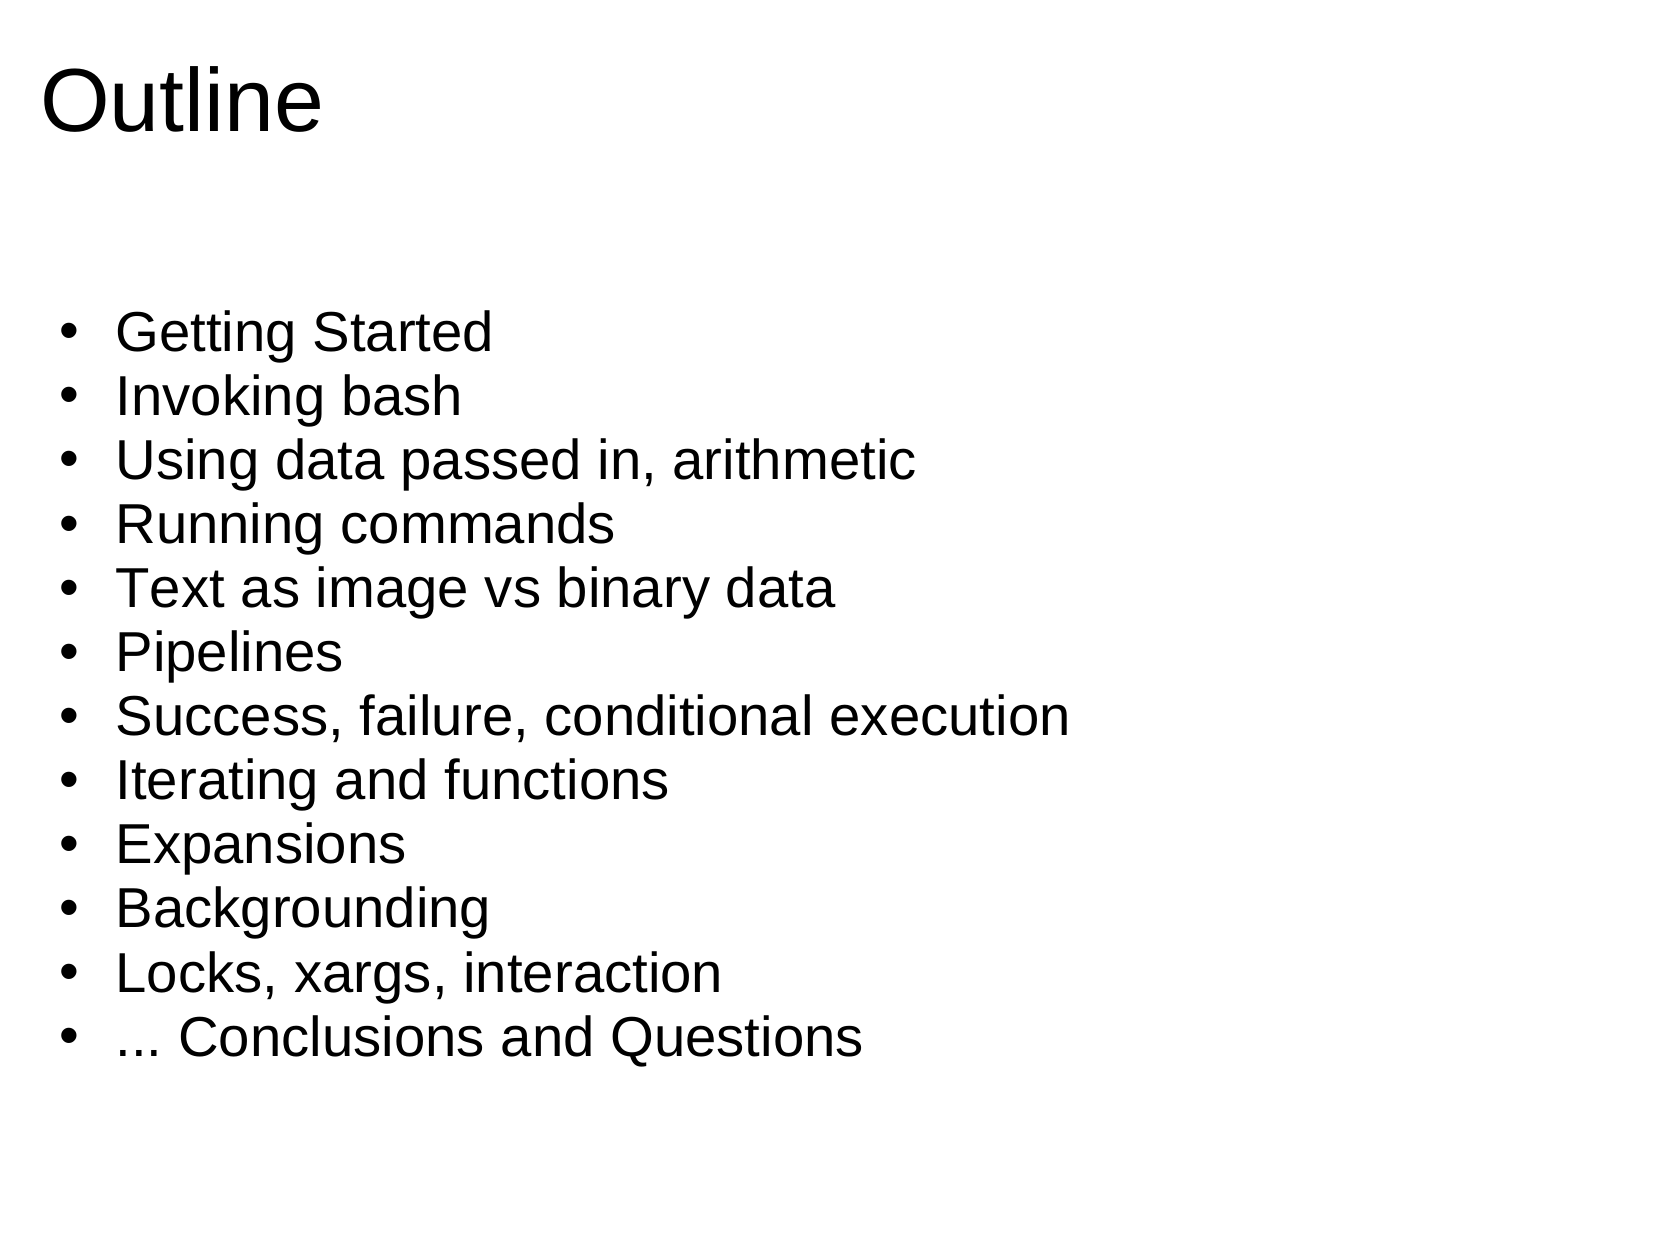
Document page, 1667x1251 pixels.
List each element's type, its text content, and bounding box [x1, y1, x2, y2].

title Outline [40, 50, 1627, 201]
list Getting Started Invoking bash Using data passed in, arithmetic Running commands Text as image vs binary data Pipelines Success, failure, conditional execution Iterating and functions Expansions Backgrounding Locks, xargs, interaction ... Conclusions and Questions [40, 300, 1627, 1201]
